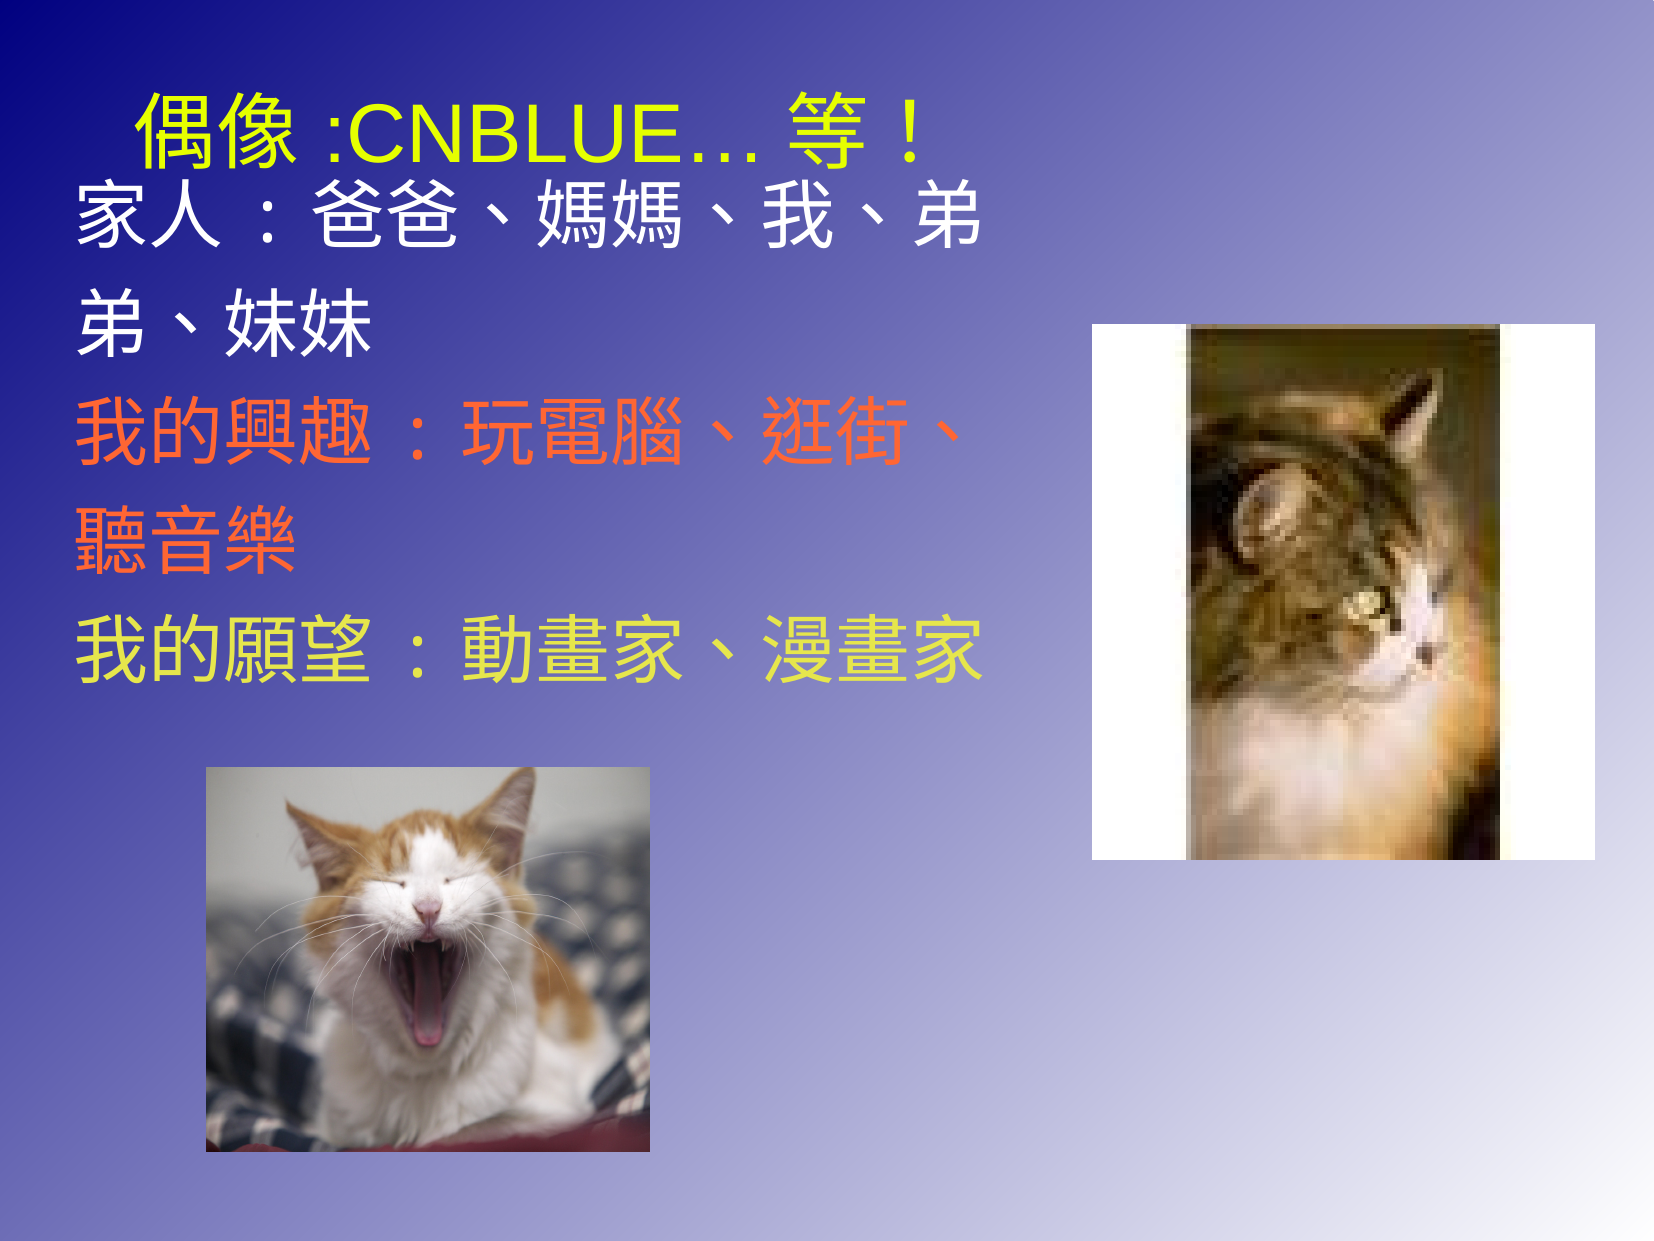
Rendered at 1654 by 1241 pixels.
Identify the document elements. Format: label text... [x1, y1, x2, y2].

picture [206, 821, 650, 1152]
text_box 偶像:CNBLUE…等！ [118, 59, 1536, 178]
text_box 家人:爸爸、媽媽、我、弟弟、妹妹 我的興趣:玩電腦、逛街、聽音樂 我的願望:動畫家、漫畫家 [59, 147, 1034, 821]
picture [1092, 324, 1595, 860]
